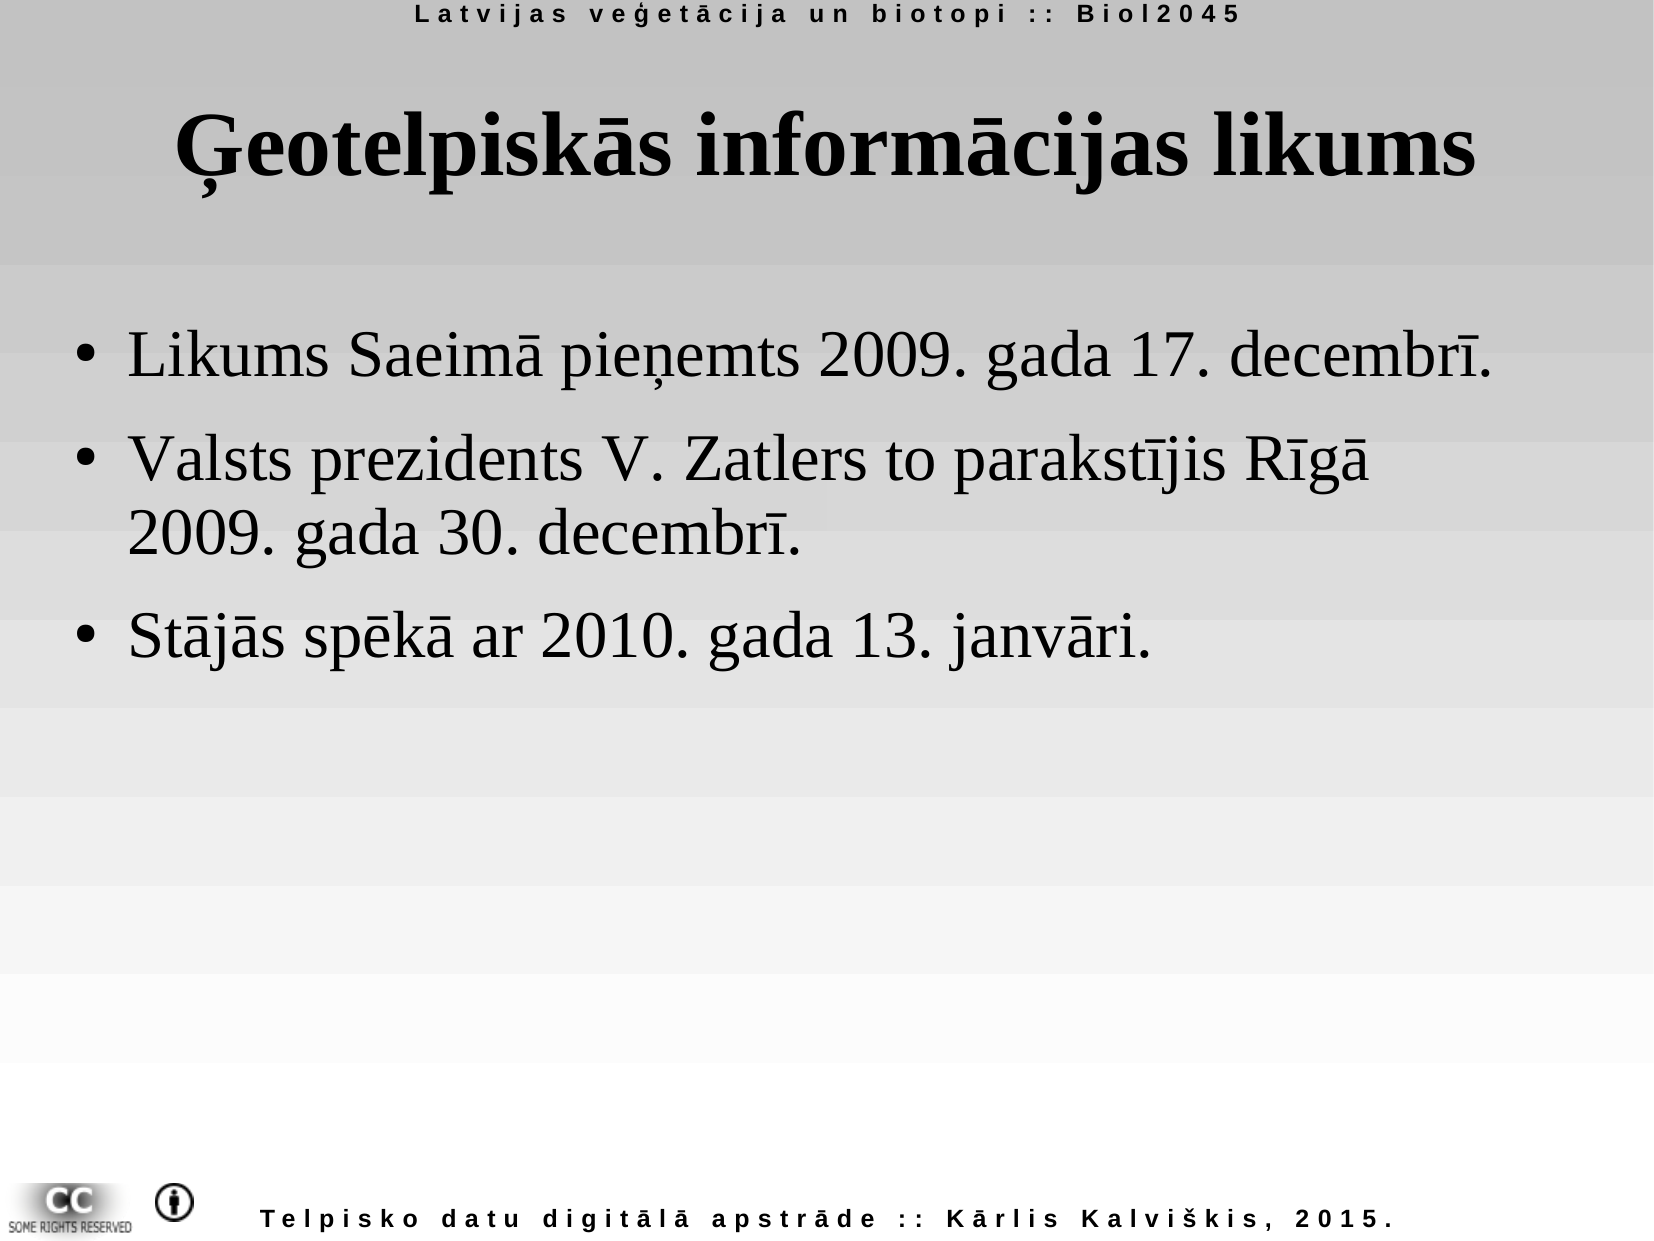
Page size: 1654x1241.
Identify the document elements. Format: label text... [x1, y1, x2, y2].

title Ģeotelpiskās informācijas likums [0, 1, 1654, 287]
picture [0, 287, 1654, 1241]
list Likums Saeimā pieņemts 2009. gada 17. decembrī. Valsts prezidents V. Zatlers to parakstījis Rīgā 2009. gada 30. decembrī. Stājās spēkā ar 2010. gada 13. janvāri. [56, 317, 1600, 1175]
